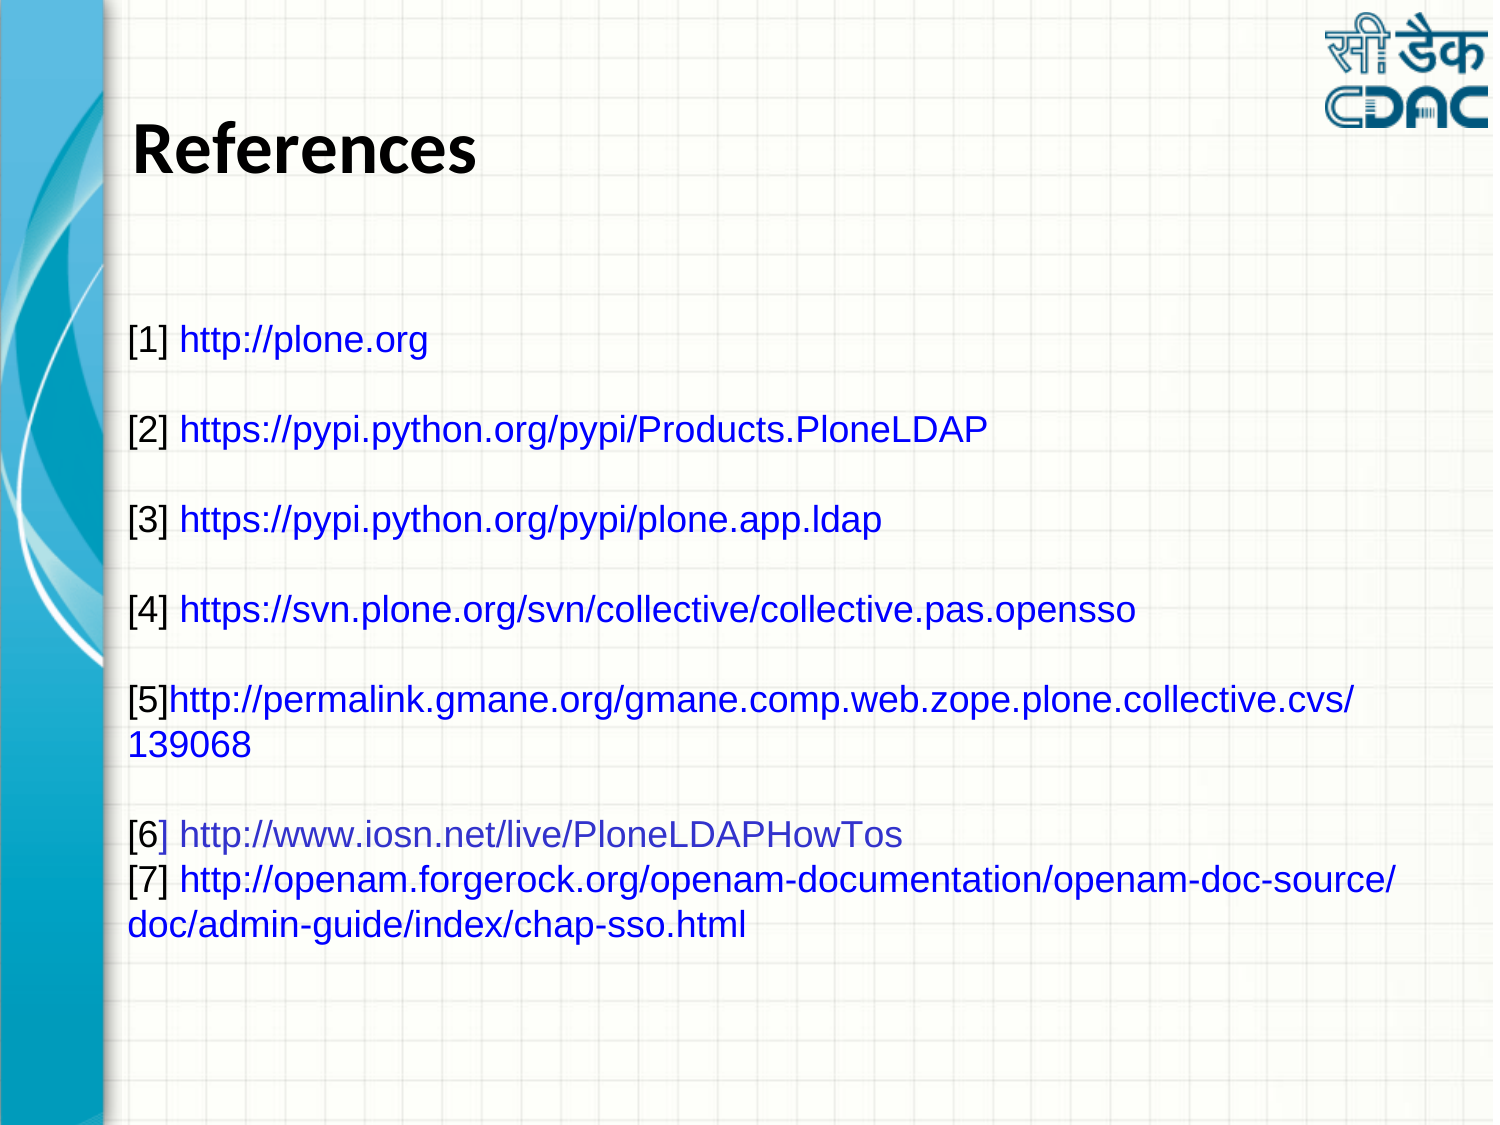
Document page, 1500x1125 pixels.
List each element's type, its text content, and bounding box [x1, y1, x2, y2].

picture [0, 0, 1493, 1125]
text_box References [117, 49, 1468, 238]
text_box [1] http://plone.org [2] https://pypi.python.org/pypi/Products.PloneLDAP [3] https://pypi.python.org/pypi/plone.app.ldap [4] https://svn.plone.org/svn/collective/collective.pas.opensso [5]http://permalink.gmane.org/gmane.comp.web.zope.plone.collective.cvs/139068 [6] http://www.iosn.net/live/PloneLDAPHowTos [7] http://openam.forgerock.org/openam-documentation/openam-doc-source/doc/admin-guide/index/chap-sso.html [112, 262, 1463, 1125]
